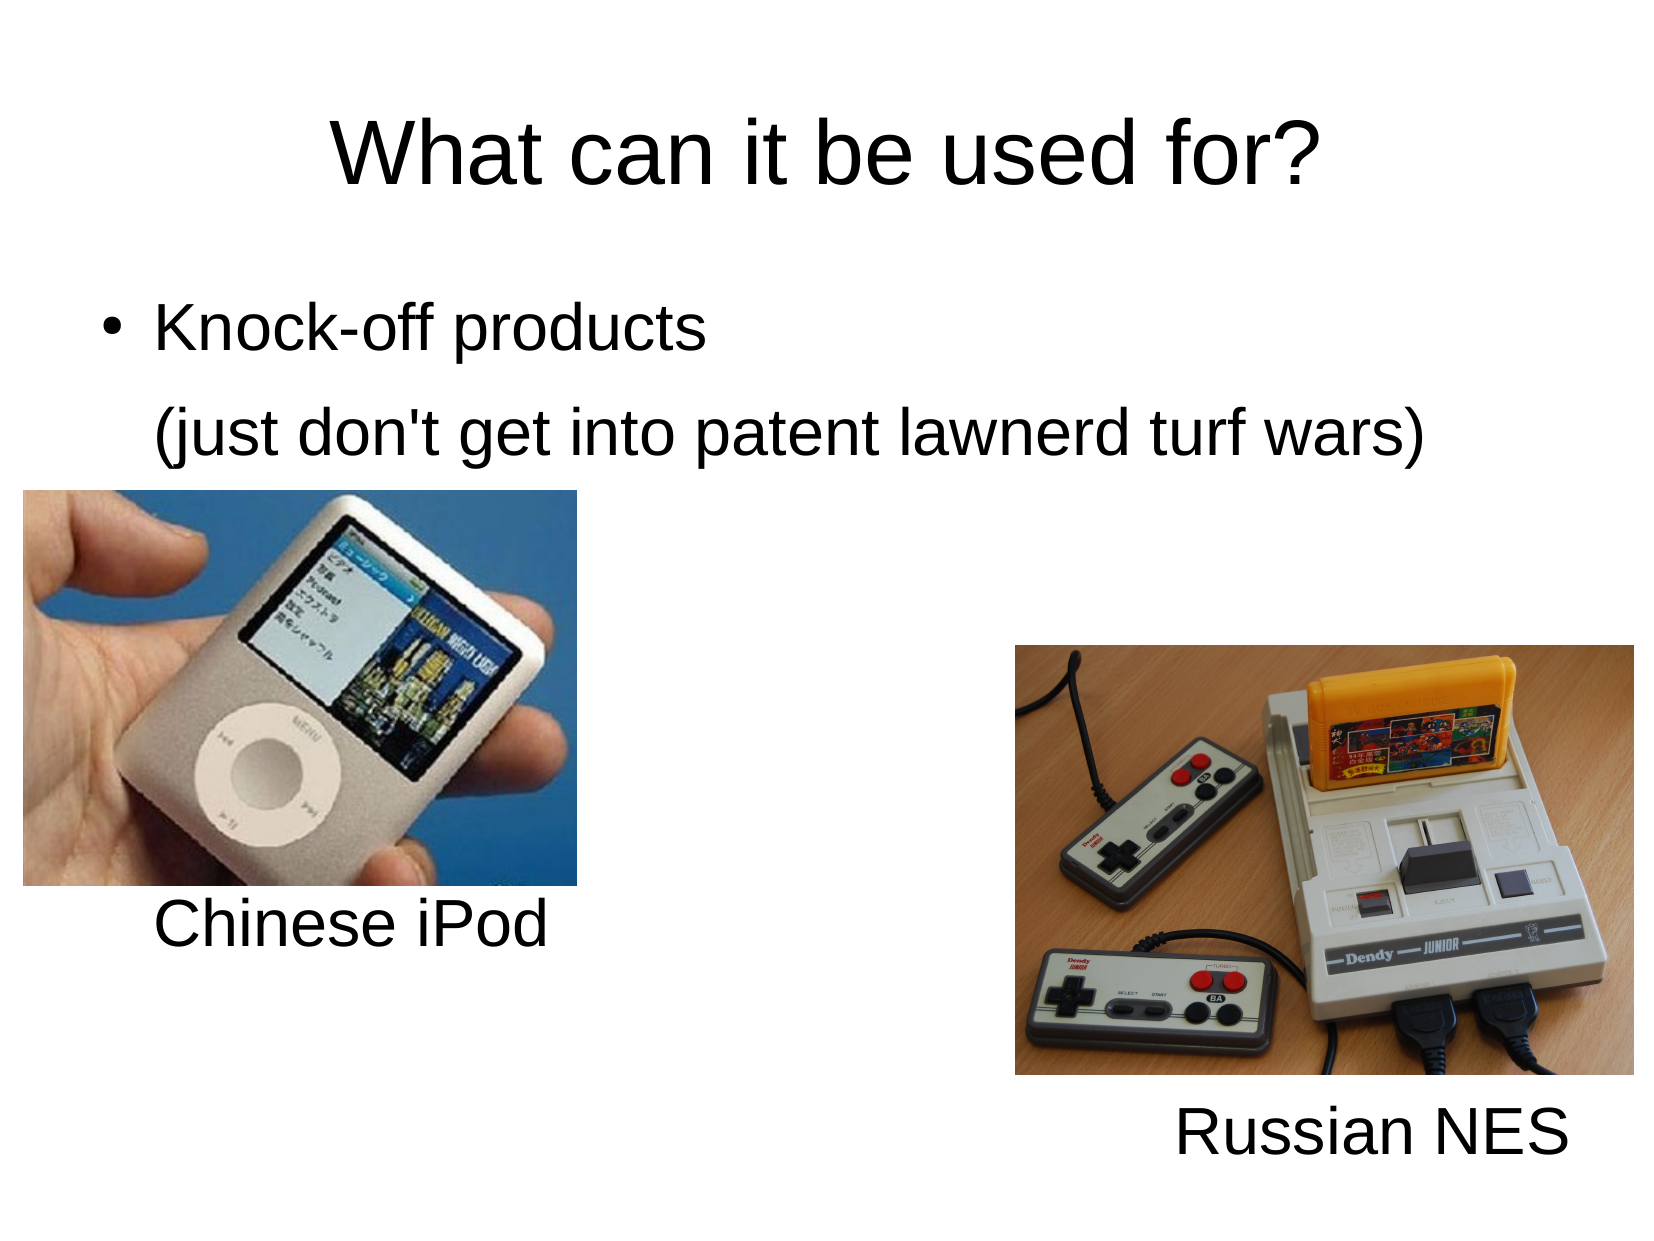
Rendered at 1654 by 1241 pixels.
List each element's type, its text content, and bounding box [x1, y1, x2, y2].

title What can it be used for? [82, 49, 1571, 257]
picture [1015, 645, 1634, 1075]
list Knock-off products (just don't get into patent lawnerd turf wars) [82, 290, 1571, 885]
list Chinese iPod Russian NES [82, 885, 1571, 1193]
picture [23, 490, 577, 886]
